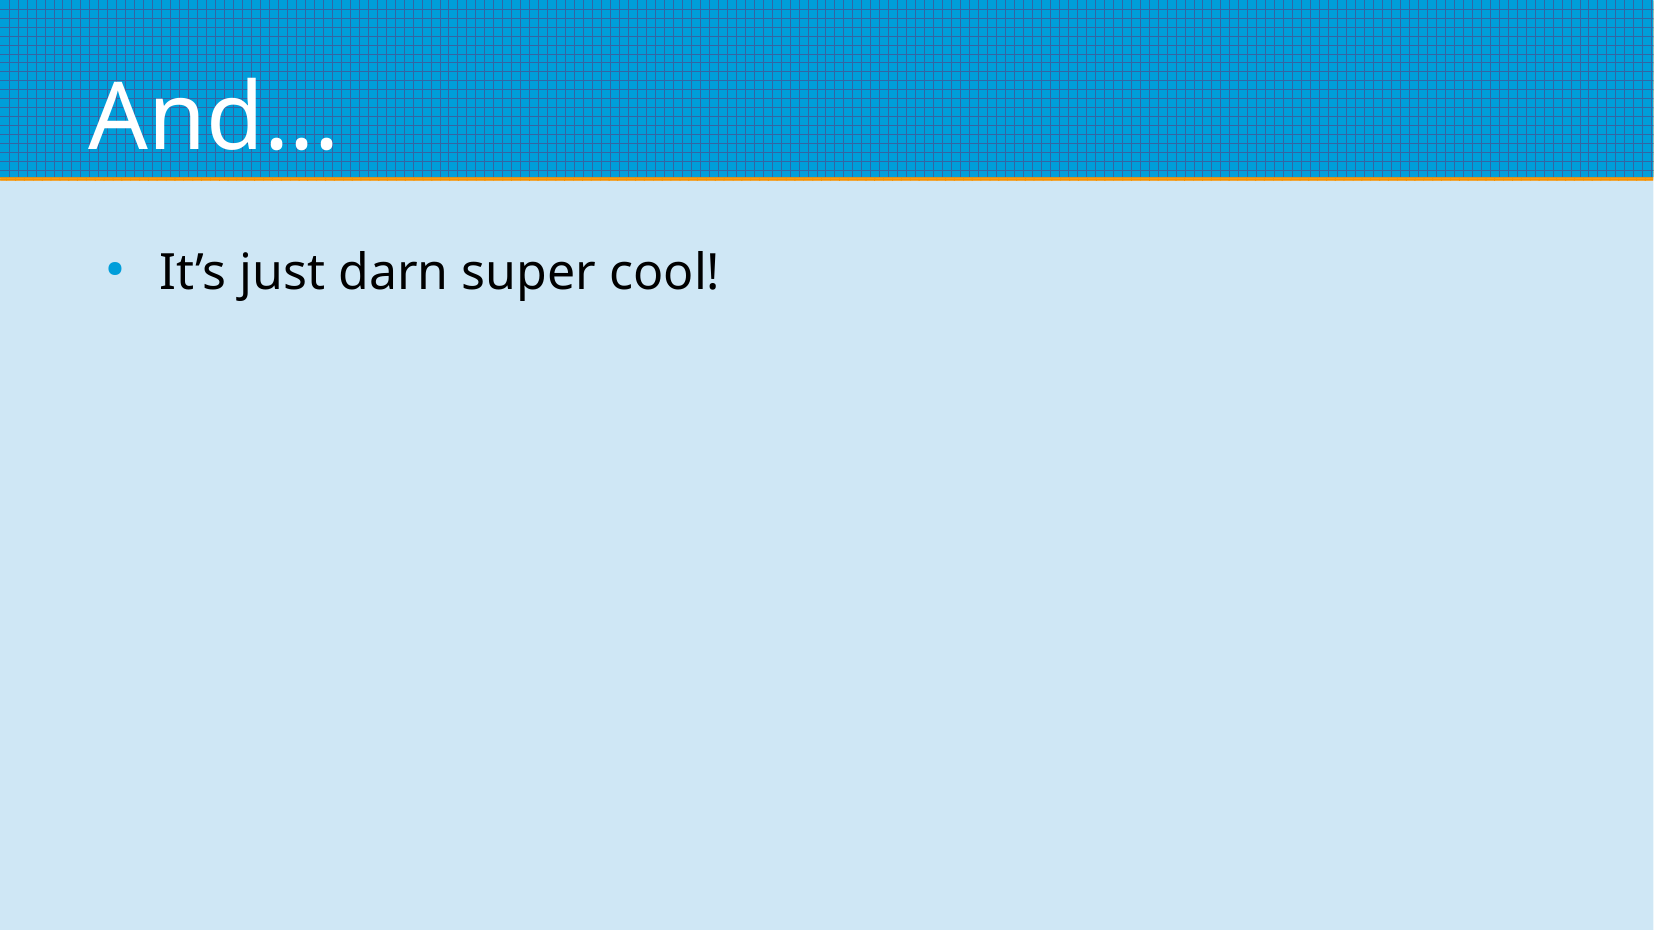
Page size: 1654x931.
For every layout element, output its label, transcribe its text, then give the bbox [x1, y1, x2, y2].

list It’s just darn super cool! [88, 236, 1565, 813]
title And... [88, 14, 1565, 178]
